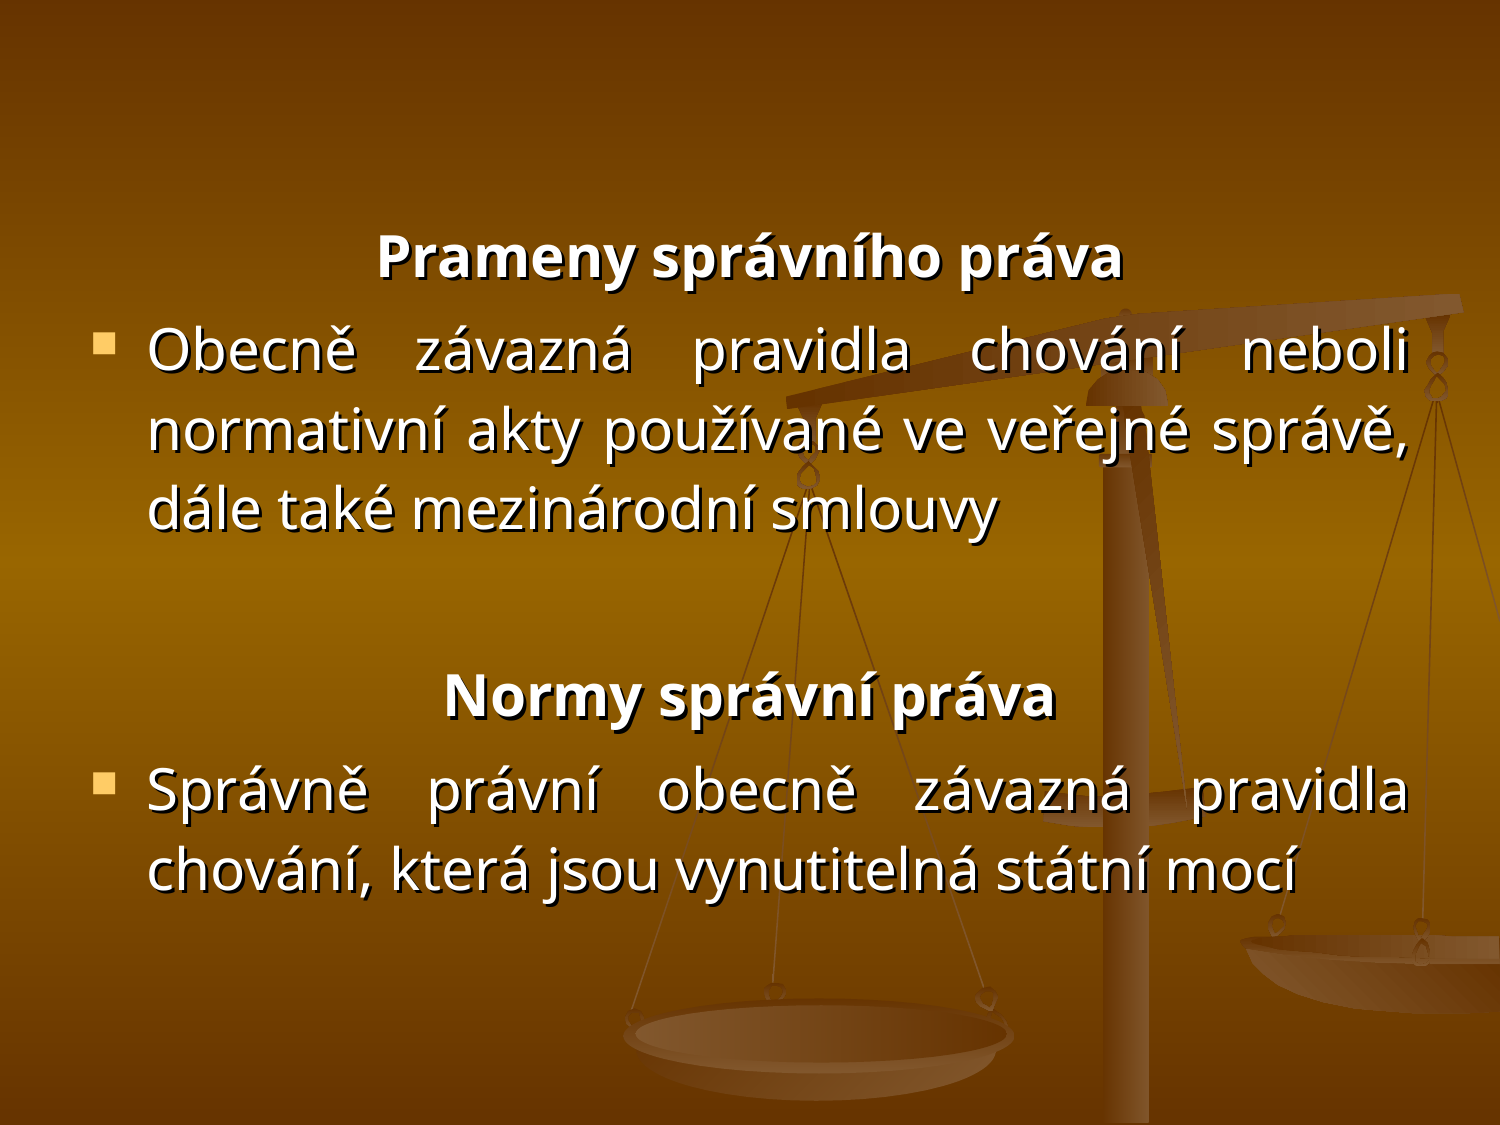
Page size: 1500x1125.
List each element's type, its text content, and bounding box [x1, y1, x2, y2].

list Prameny správního práva Obecně závazná pravidla chování neboli normativní akty používané ve veřejné správě, dále také mezinárodní smlouvy Normy správní práva Správně právní obecně závazná pravidla chování, která jsou vynutitelná státní mocí [75, 113, 1426, 1006]
